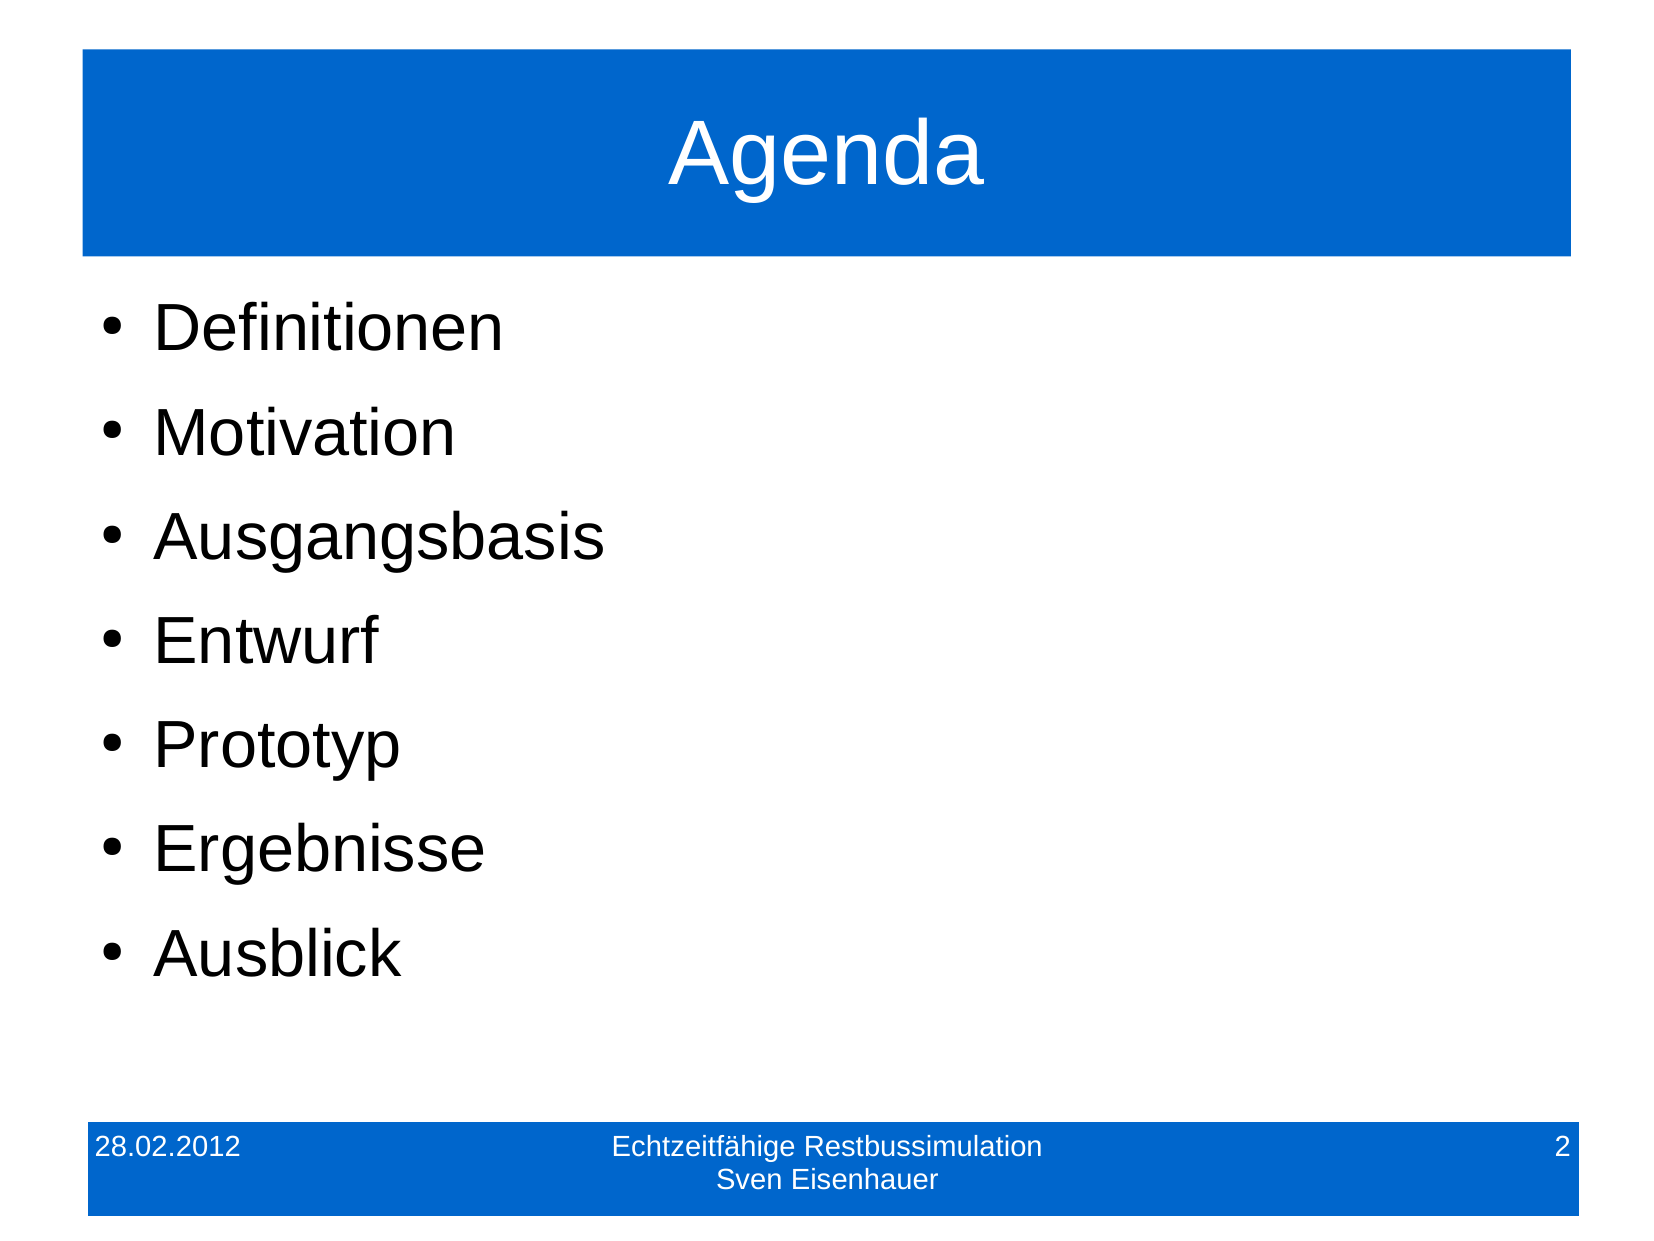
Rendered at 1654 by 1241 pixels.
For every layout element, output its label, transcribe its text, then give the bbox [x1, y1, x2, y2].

title Agenda [82, 49, 1571, 257]
list Definitionen Motivation Ausgangsbasis Entwurf Prototyp Ergebnisse Ausblick [82, 290, 1571, 1109]
